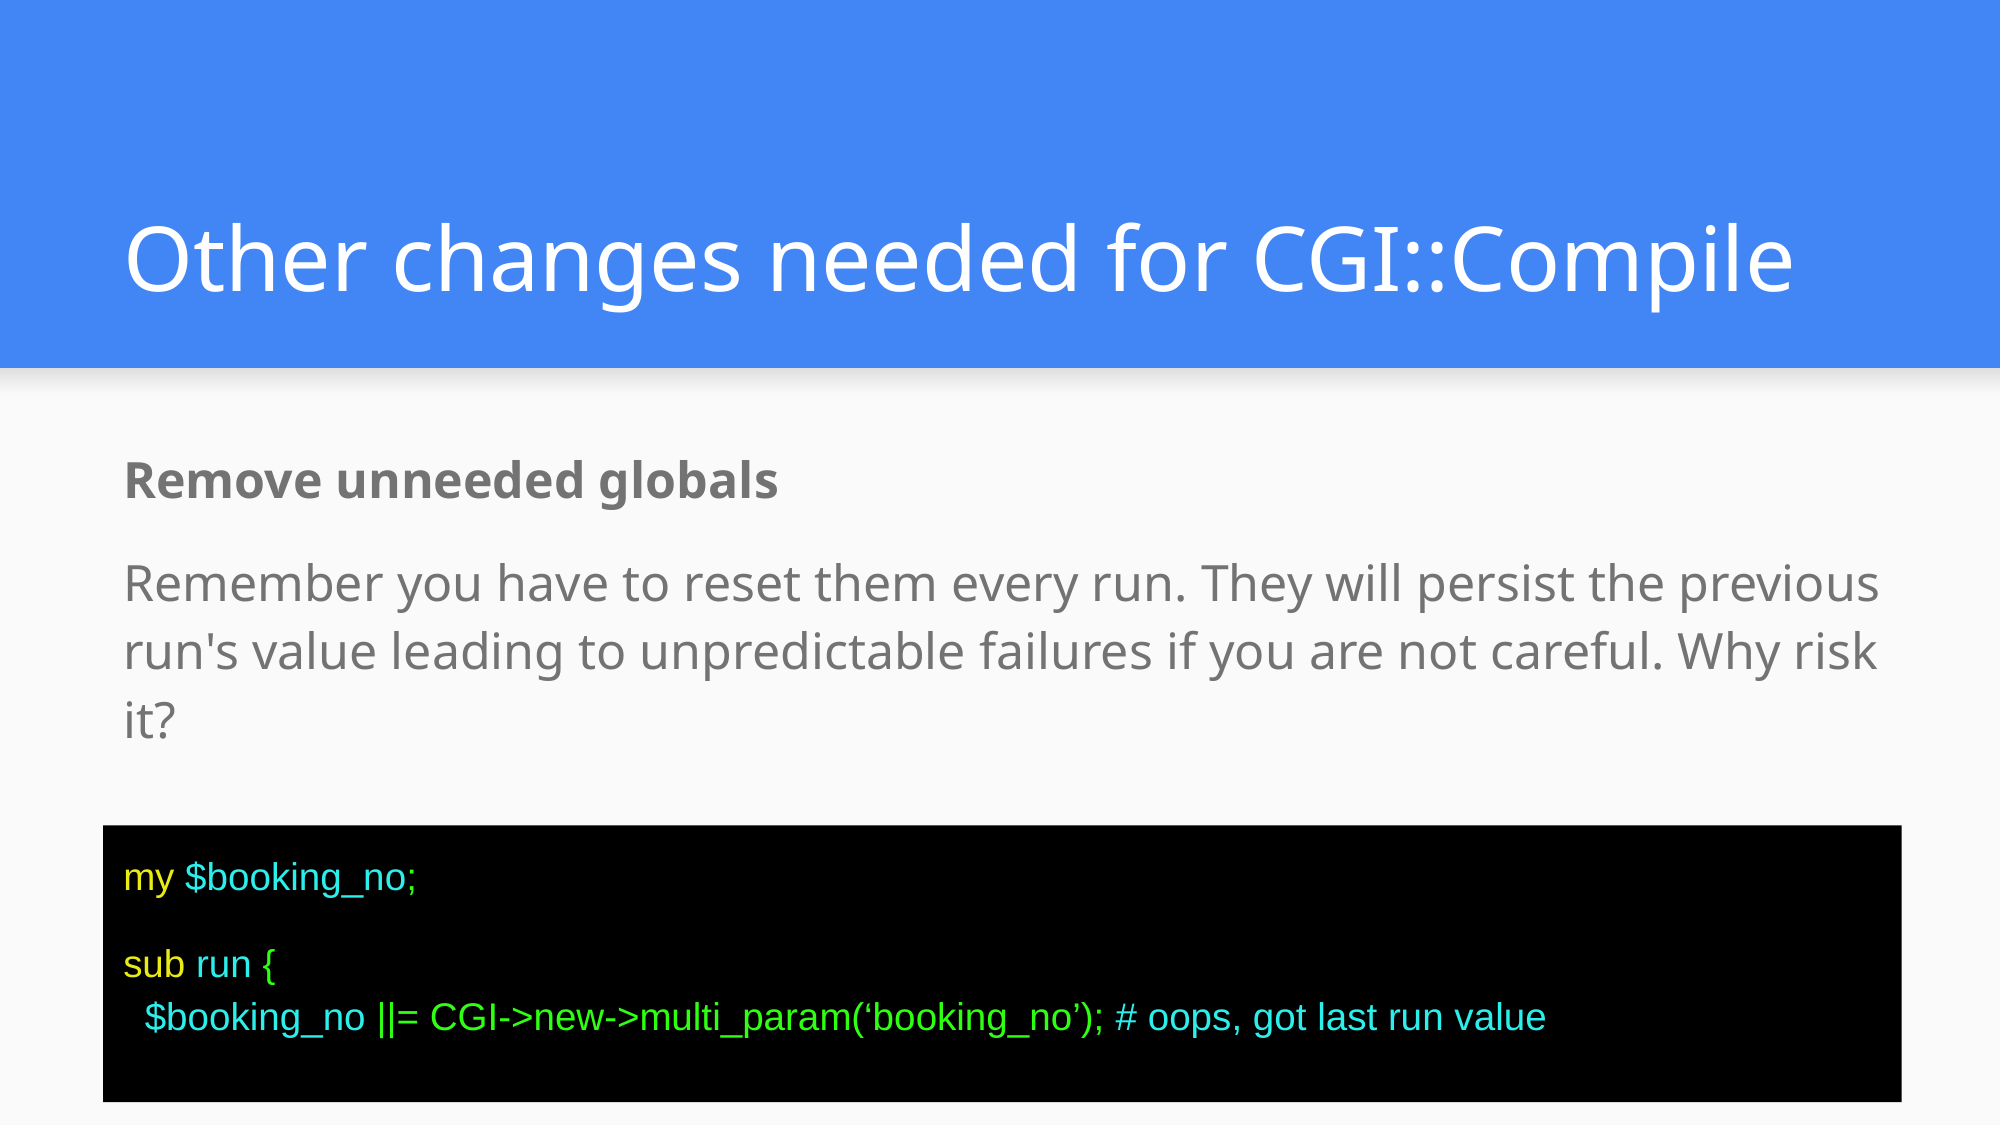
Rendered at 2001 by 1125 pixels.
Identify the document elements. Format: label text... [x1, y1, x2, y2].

list my $booking_no; sub run { $booking_no ||= CGI->new->multi_param(‘booking_no’); # oops, got last run value [103, 825, 1902, 1103]
list Remove unneeded globals Remember you have to reset them every run. They will persist the previous run's value leading to unpredictable failures if you are not careful. Why risk it? [103, 419, 1902, 813]
title Other changes needed for CGI::Compile [103, 161, 1902, 330]
